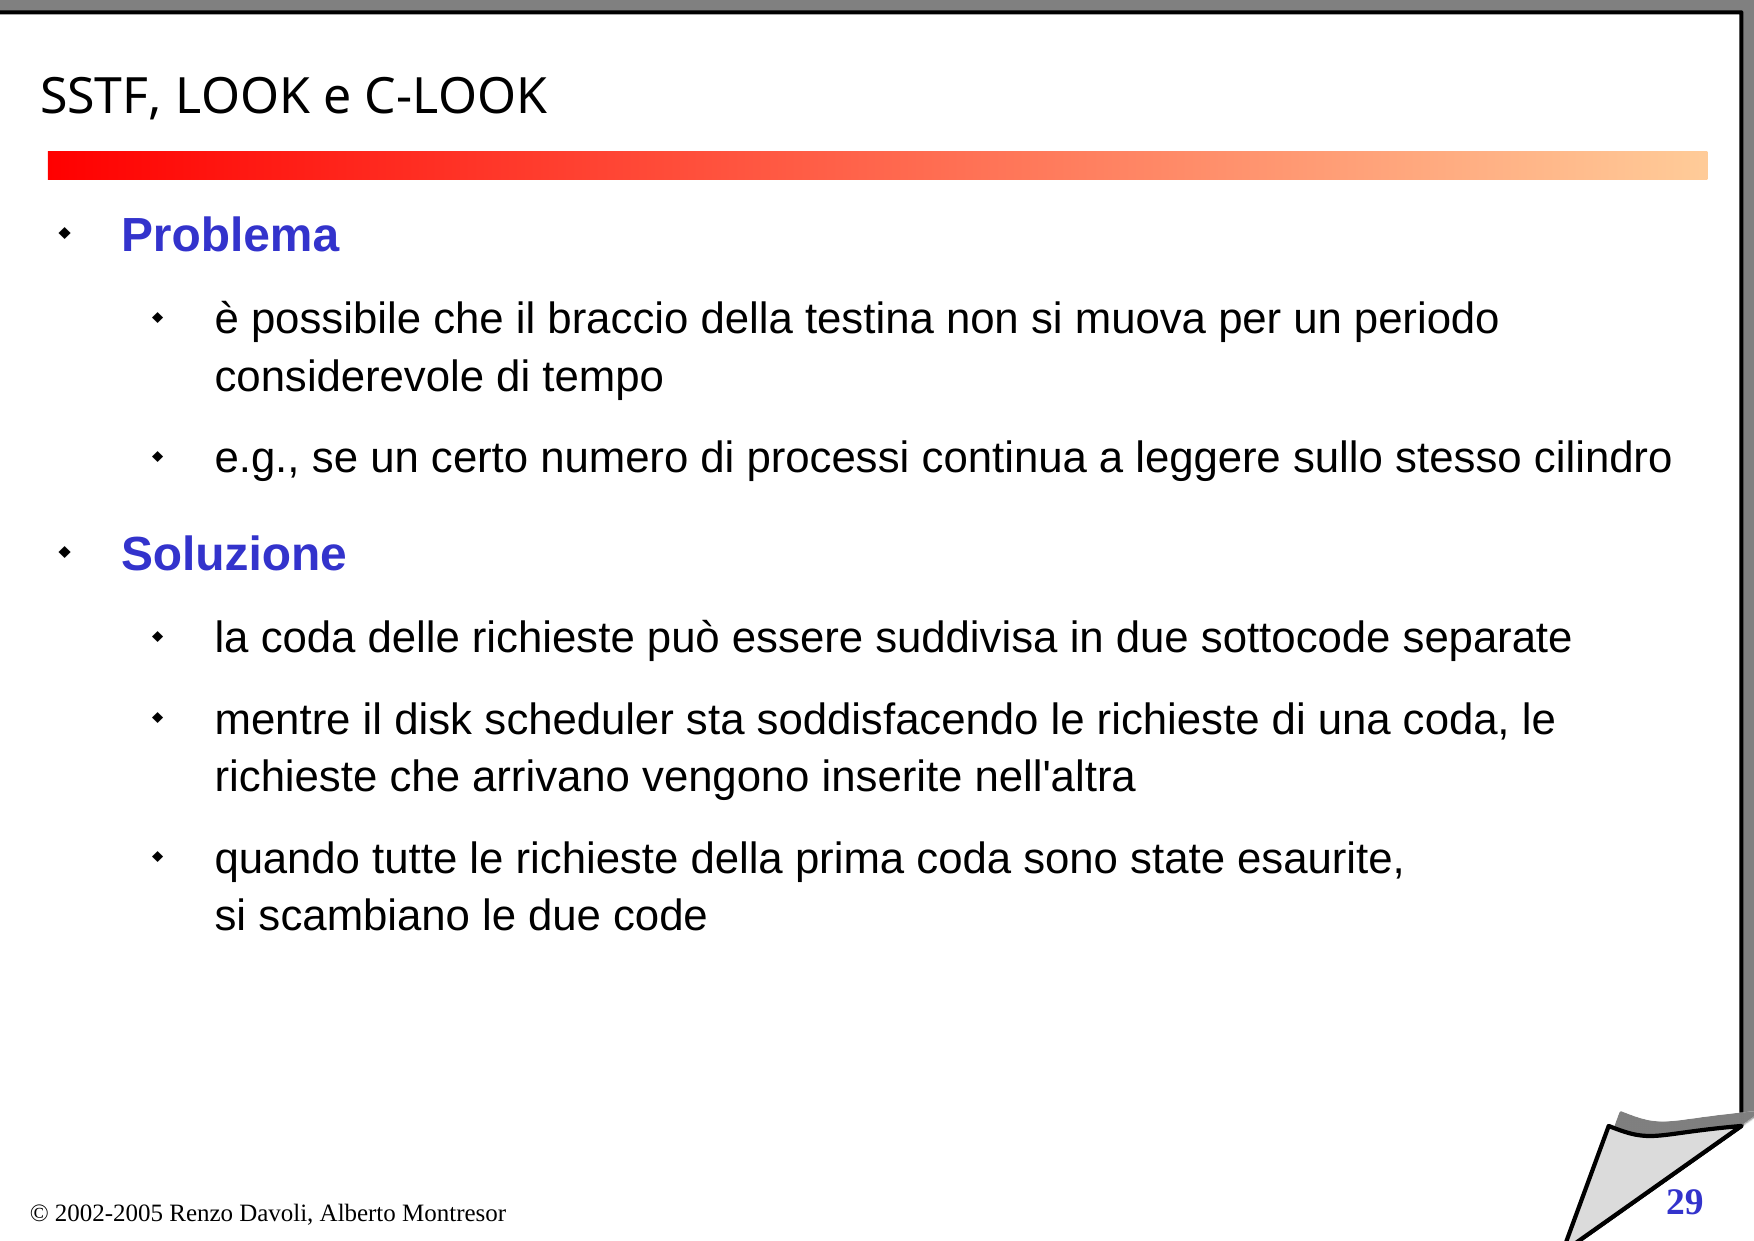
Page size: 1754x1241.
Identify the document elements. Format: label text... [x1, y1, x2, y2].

title SSTF, LOOK e C-LOOK [40, 49, 1714, 144]
list Problema è possibile che il braccio della testina non si muova per un periodo considerevole di tempo e.g., se un certo numero di processi continua a leggere sullo stesso cilindro Soluzione la coda delle richieste può essere suddivisa in due sottocode separate mentre il disk scheduler sta soddisfacendo le richieste di una coda, le richieste che arrivano vengono inserite nell'altra quando tutte le richieste della prima coda sono state esaurite, si scambiano le due code [58, 206, 1696, 1139]
